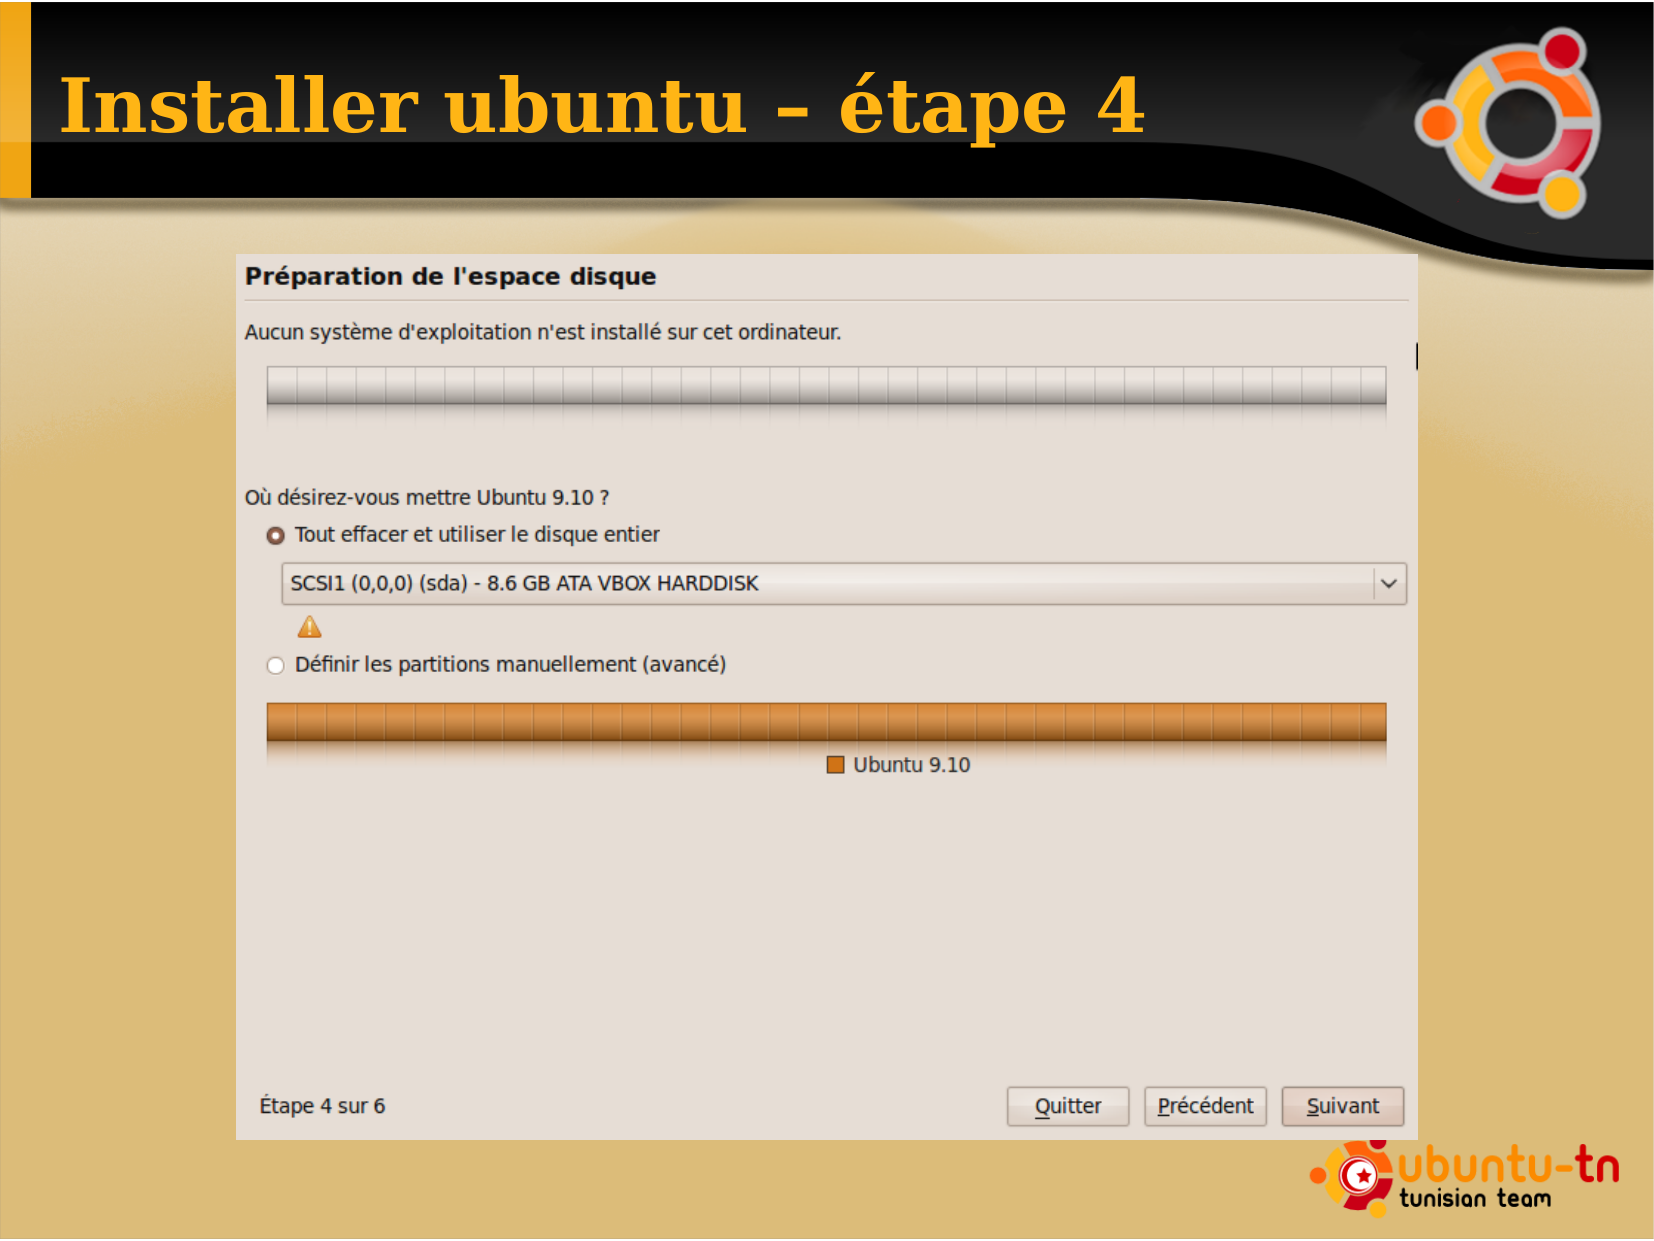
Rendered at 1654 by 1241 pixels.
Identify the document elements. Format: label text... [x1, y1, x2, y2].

picture [0, 0, 1654, 1241]
title Installer ubuntu – étape 4 [59, 9, 1447, 202]
